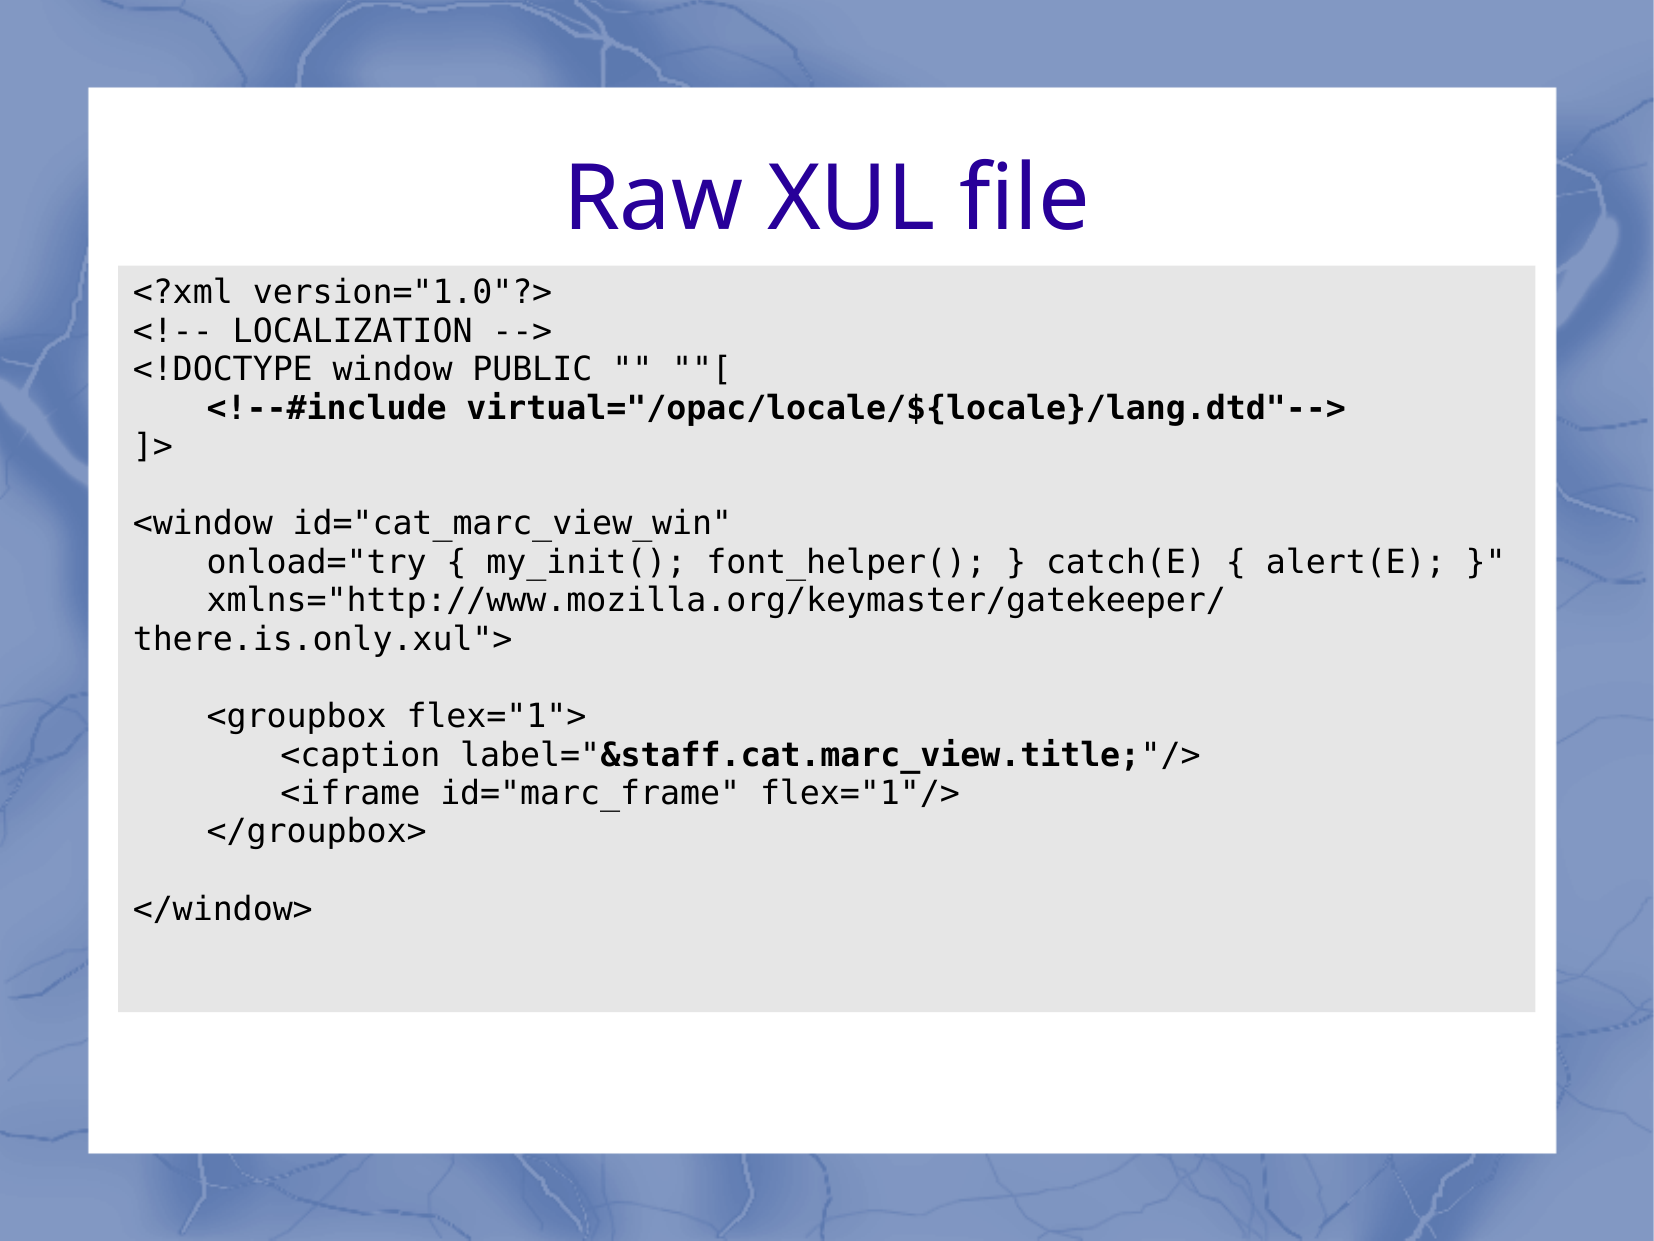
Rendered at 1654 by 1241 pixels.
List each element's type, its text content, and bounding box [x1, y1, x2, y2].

title Raw XUL file [118, 90, 1536, 265]
picture [0, 0, 1654, 1241]
text_box <?xml version="1.0"?> <!-- LOCALIZATION --> <!DOCTYPE window PUBLIC "" ""[ <!--#include virtual="/opac/locale/${locale}/lang.dtd"--> ]> <window id="cat_marc_view_win" onload="try { my_init(); font_helper(); } catch(E) { alert(E); }" xmlns="http://www.mozilla.org/keymaster/gatekeeper/there.is.only.xul"> <groupbox flex="1"> <caption label="&staff.cat.marc_view.title;"/> <iframe id="marc_frame" flex="1"/> </groupbox> </window> [118, 265, 1536, 1013]
